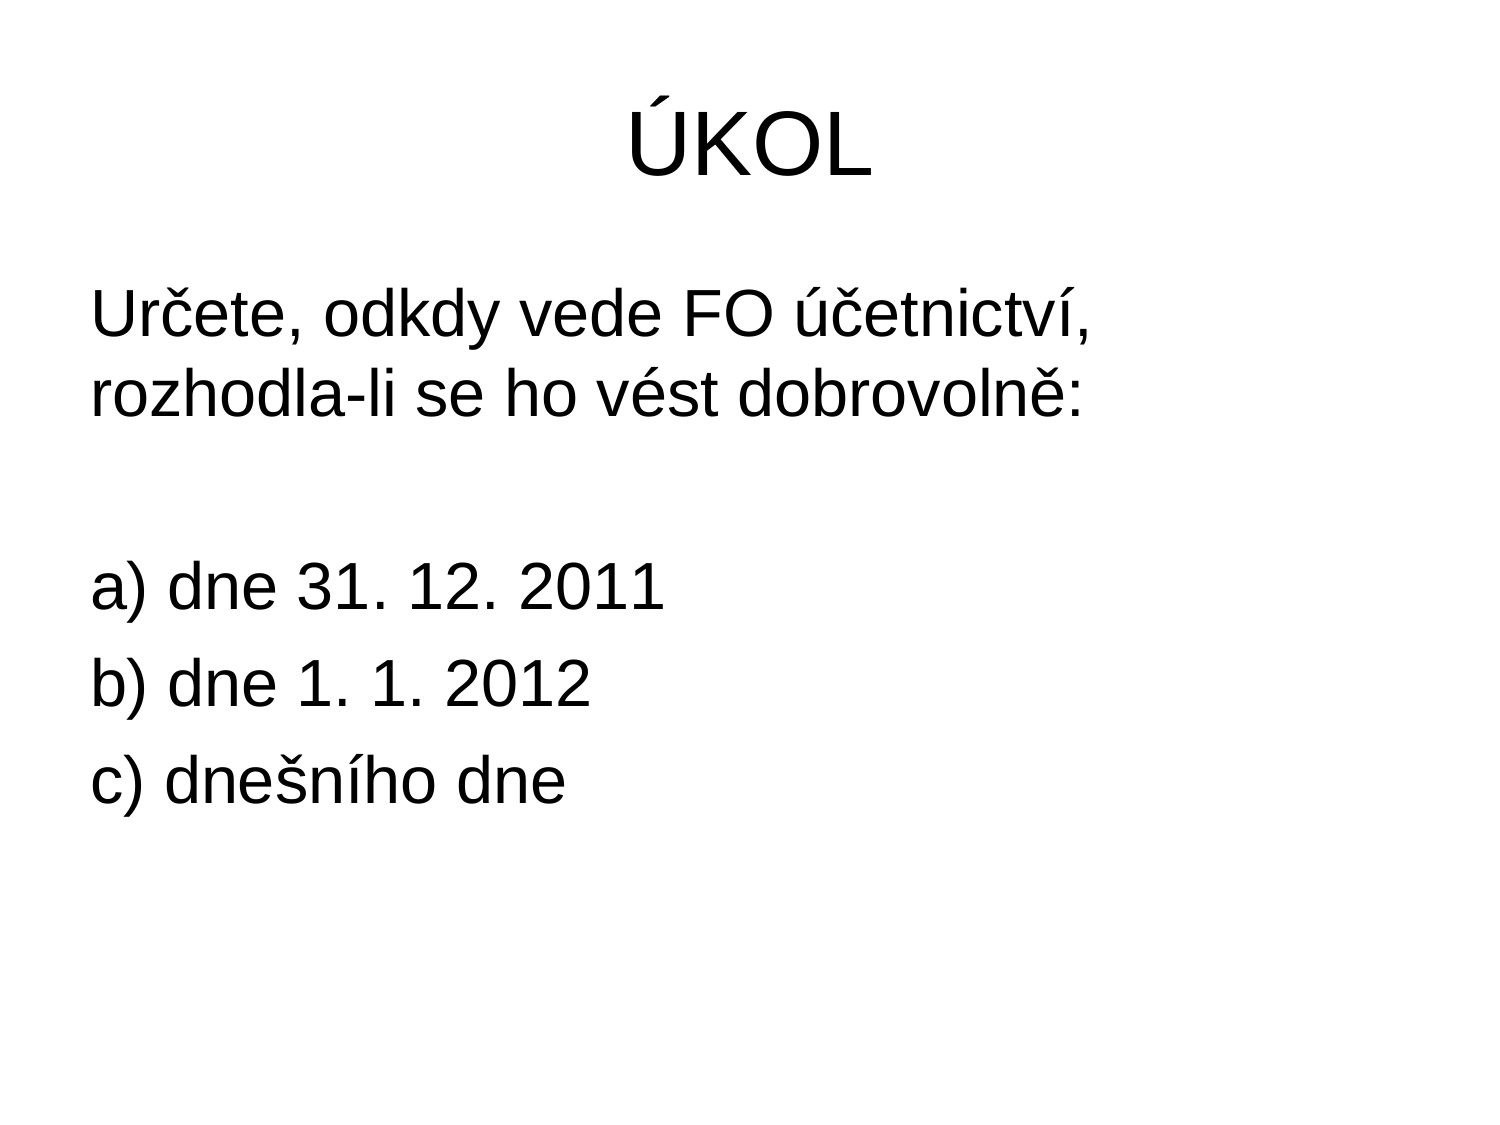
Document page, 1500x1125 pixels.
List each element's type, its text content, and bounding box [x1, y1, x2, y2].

title ÚKOL [75, 45, 1426, 233]
list Určete, odkdy vede FO účetnictví, rozhodla-li se ho vést dobrovolně: a) dne 31. 12. 2011 b) dne 1. 1. 2012 c) dnešního dne [75, 262, 1426, 1006]
